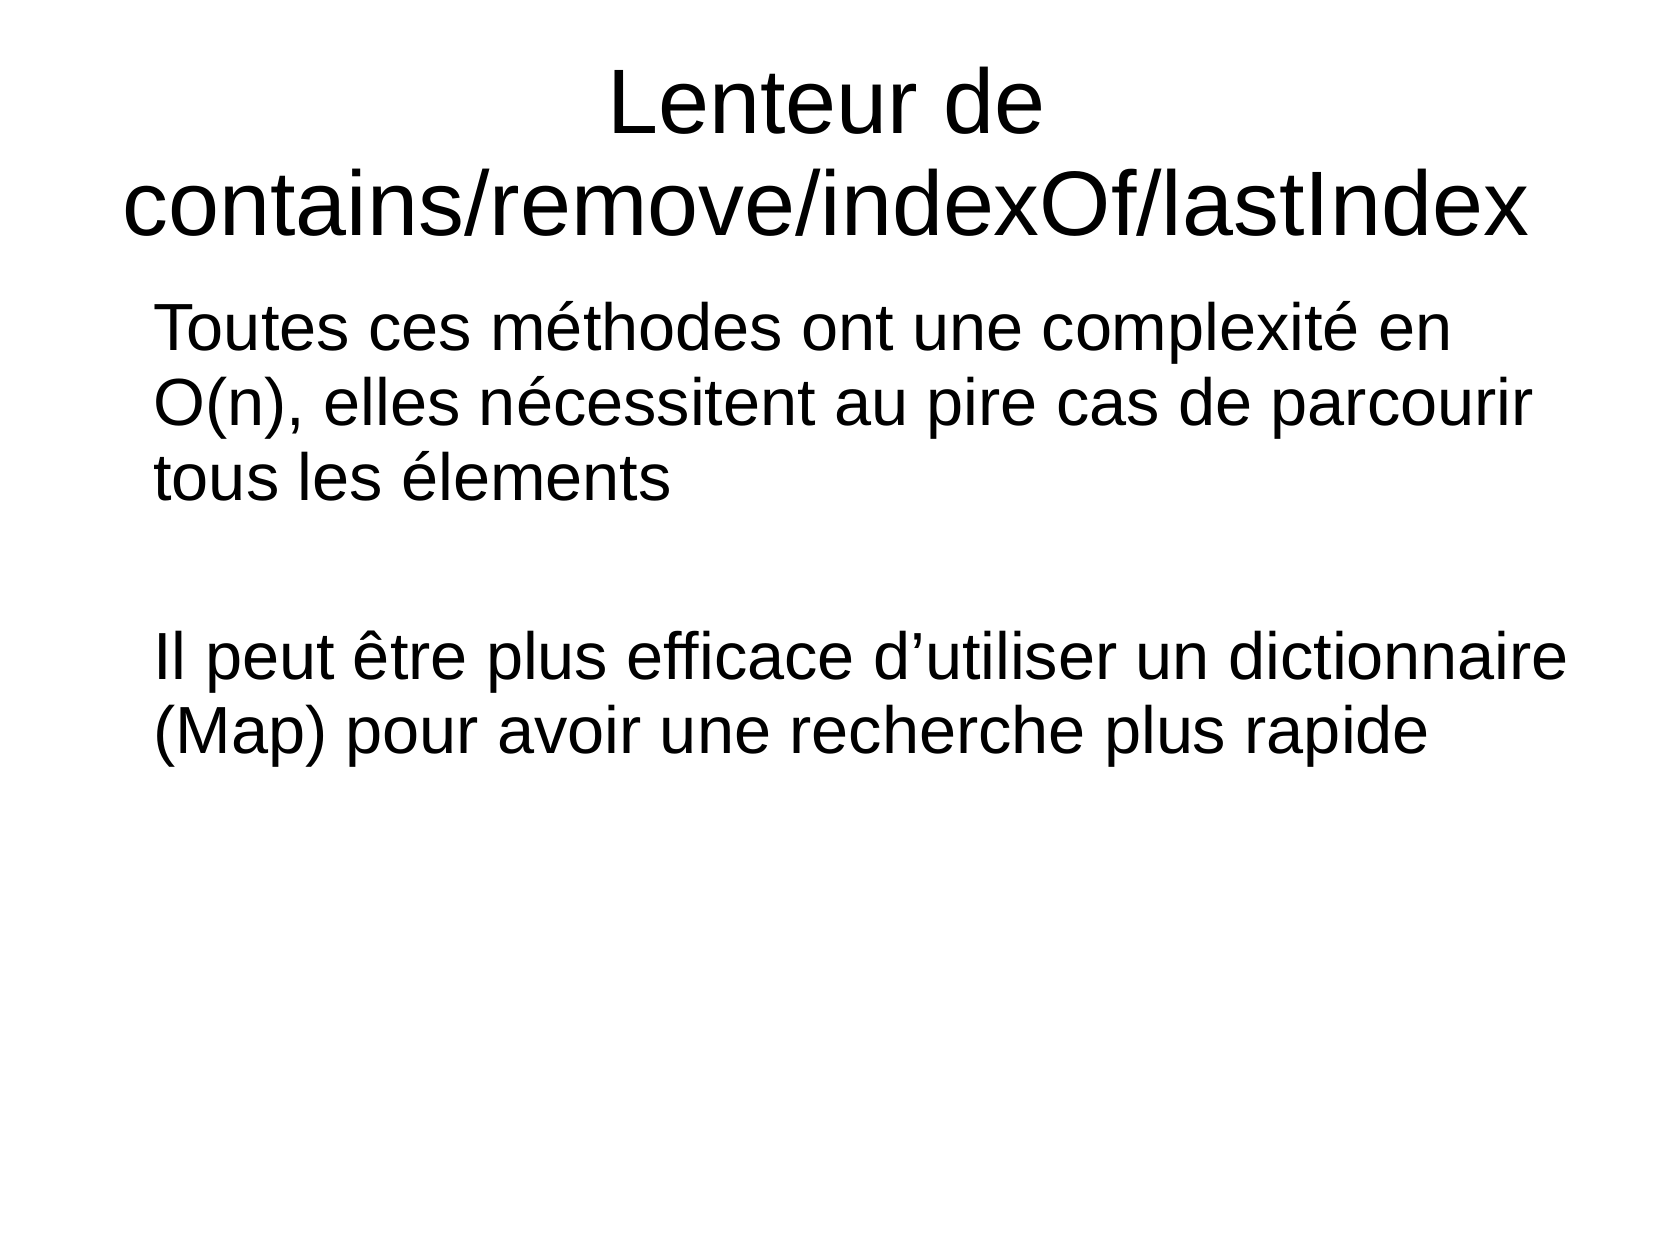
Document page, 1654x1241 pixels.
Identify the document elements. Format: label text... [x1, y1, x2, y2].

title Lenteur de contains/remove/indexOf/lastIndex [82, 49, 1571, 257]
list Toutes ces méthodes ont une complexité en O(n), elles nécessitent au pire cas de parcourir tous les élements Il peut être plus efficace d’utiliser un dictionnaire (Map) pour avoir une recherche plus rapide [82, 290, 1571, 1111]
